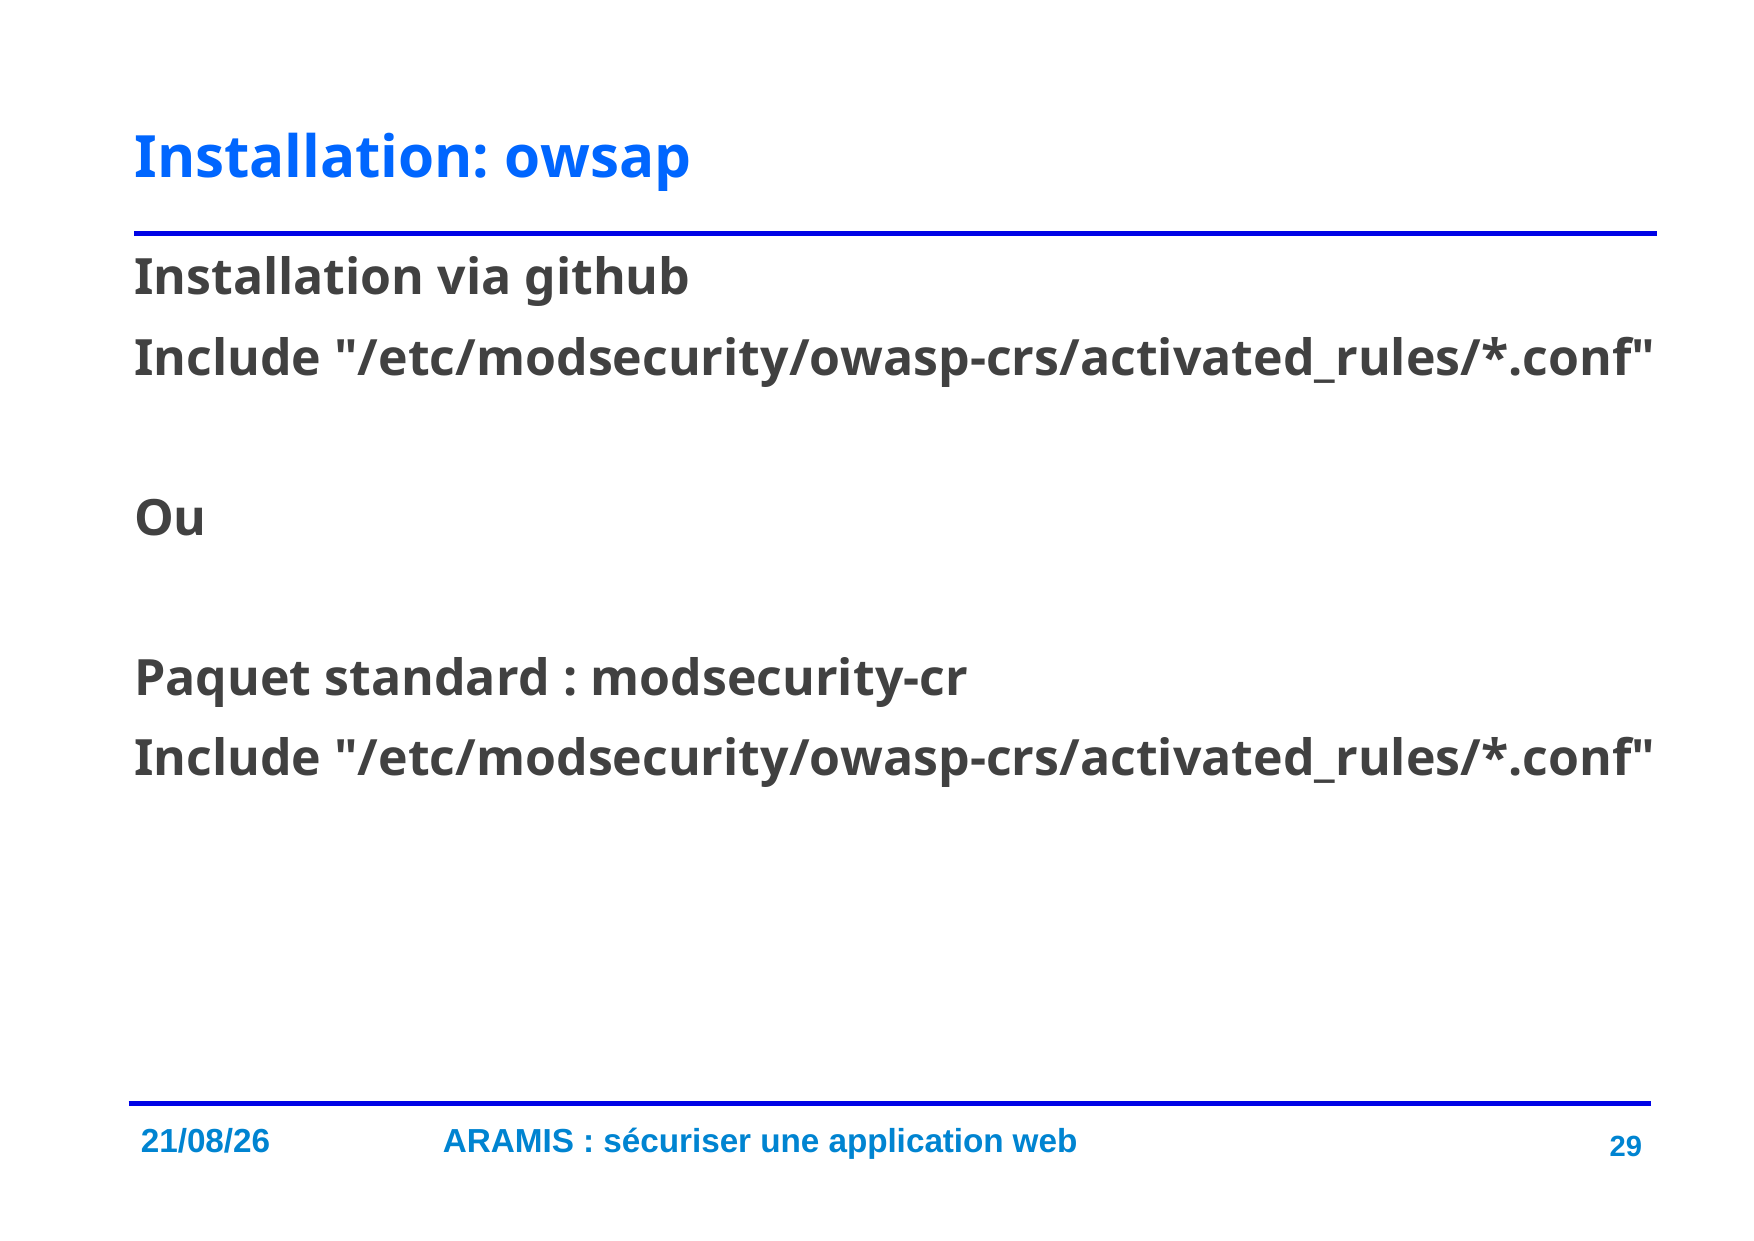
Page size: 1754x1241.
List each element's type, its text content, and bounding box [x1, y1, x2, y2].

list Installation via github Include "/etc/modsecurity/owasp-crs/activated_rules/*.conf" Ou Paquet standard : modsecurity-cr Include "/etc/modsecurity/owasp-crs/activated_rules/*.conf" [134, 245, 1657, 1104]
title Installation: owsap [134, 96, 1456, 222]
